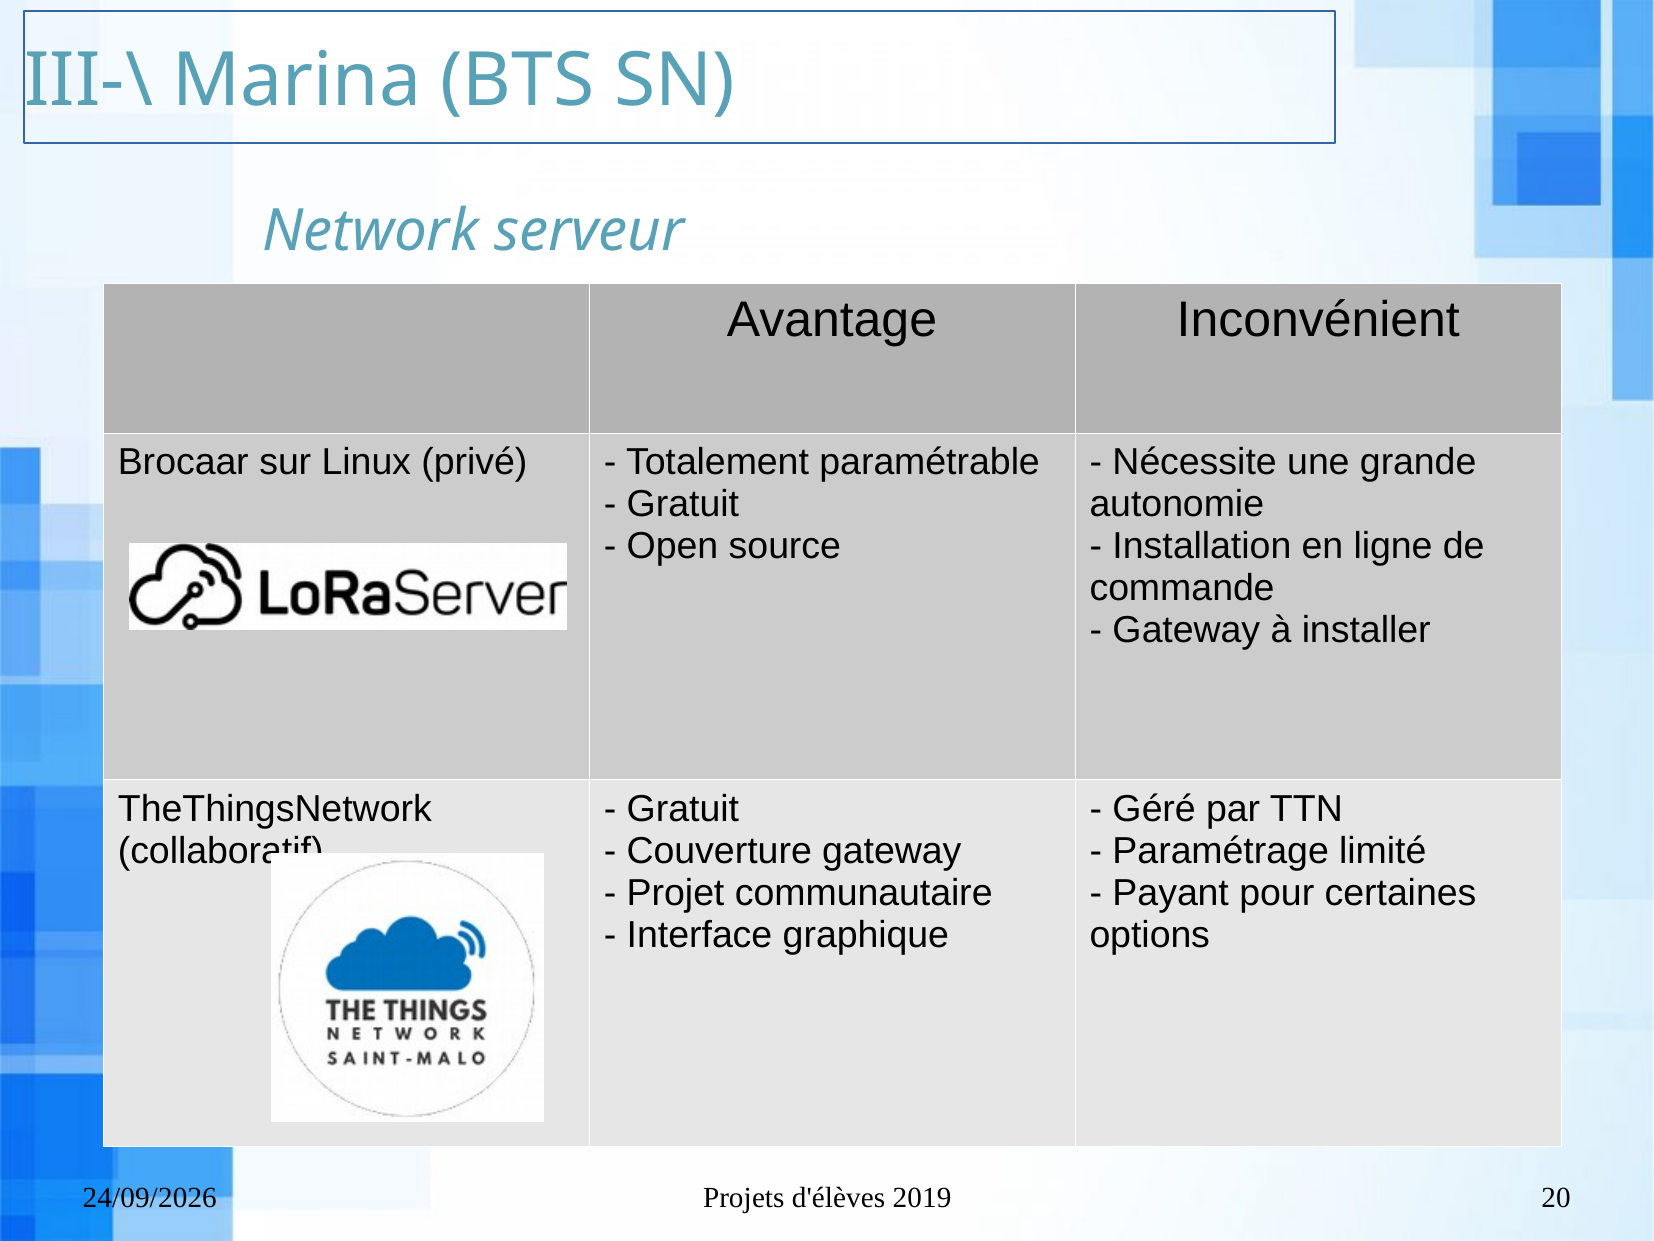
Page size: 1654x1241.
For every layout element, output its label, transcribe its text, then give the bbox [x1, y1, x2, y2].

table_cell - Totalement paramétrable - Gratuit - Open source [590, 434, 1075, 779]
table_header [104, 284, 589, 433]
table_header Avantage [590, 284, 1075, 433]
table_cell - Nécessite une grande autonomie - Installation en ligne de commande - Gateway à installer [1076, 434, 1561, 779]
text_box Network serveur privé [248, 181, 799, 283]
picture [0, 0, 1654, 1241]
table_cell - Géré par TTN - Paramétrage limité - Payant pour certaines options [1076, 780, 1561, 1146]
table_cell - Gratuit - Couverture gateway - Projet communautaire - Interface graphique [590, 780, 1075, 1146]
table_cell TheThingsNetwork (collaboratif) [104, 780, 589, 1146]
table_header Inconvénient [1076, 284, 1561, 433]
title III-\ Marina (BTS SN) [23, 10, 1335, 143]
table_cell Brocaar sur Linux (privé) [104, 434, 589, 779]
